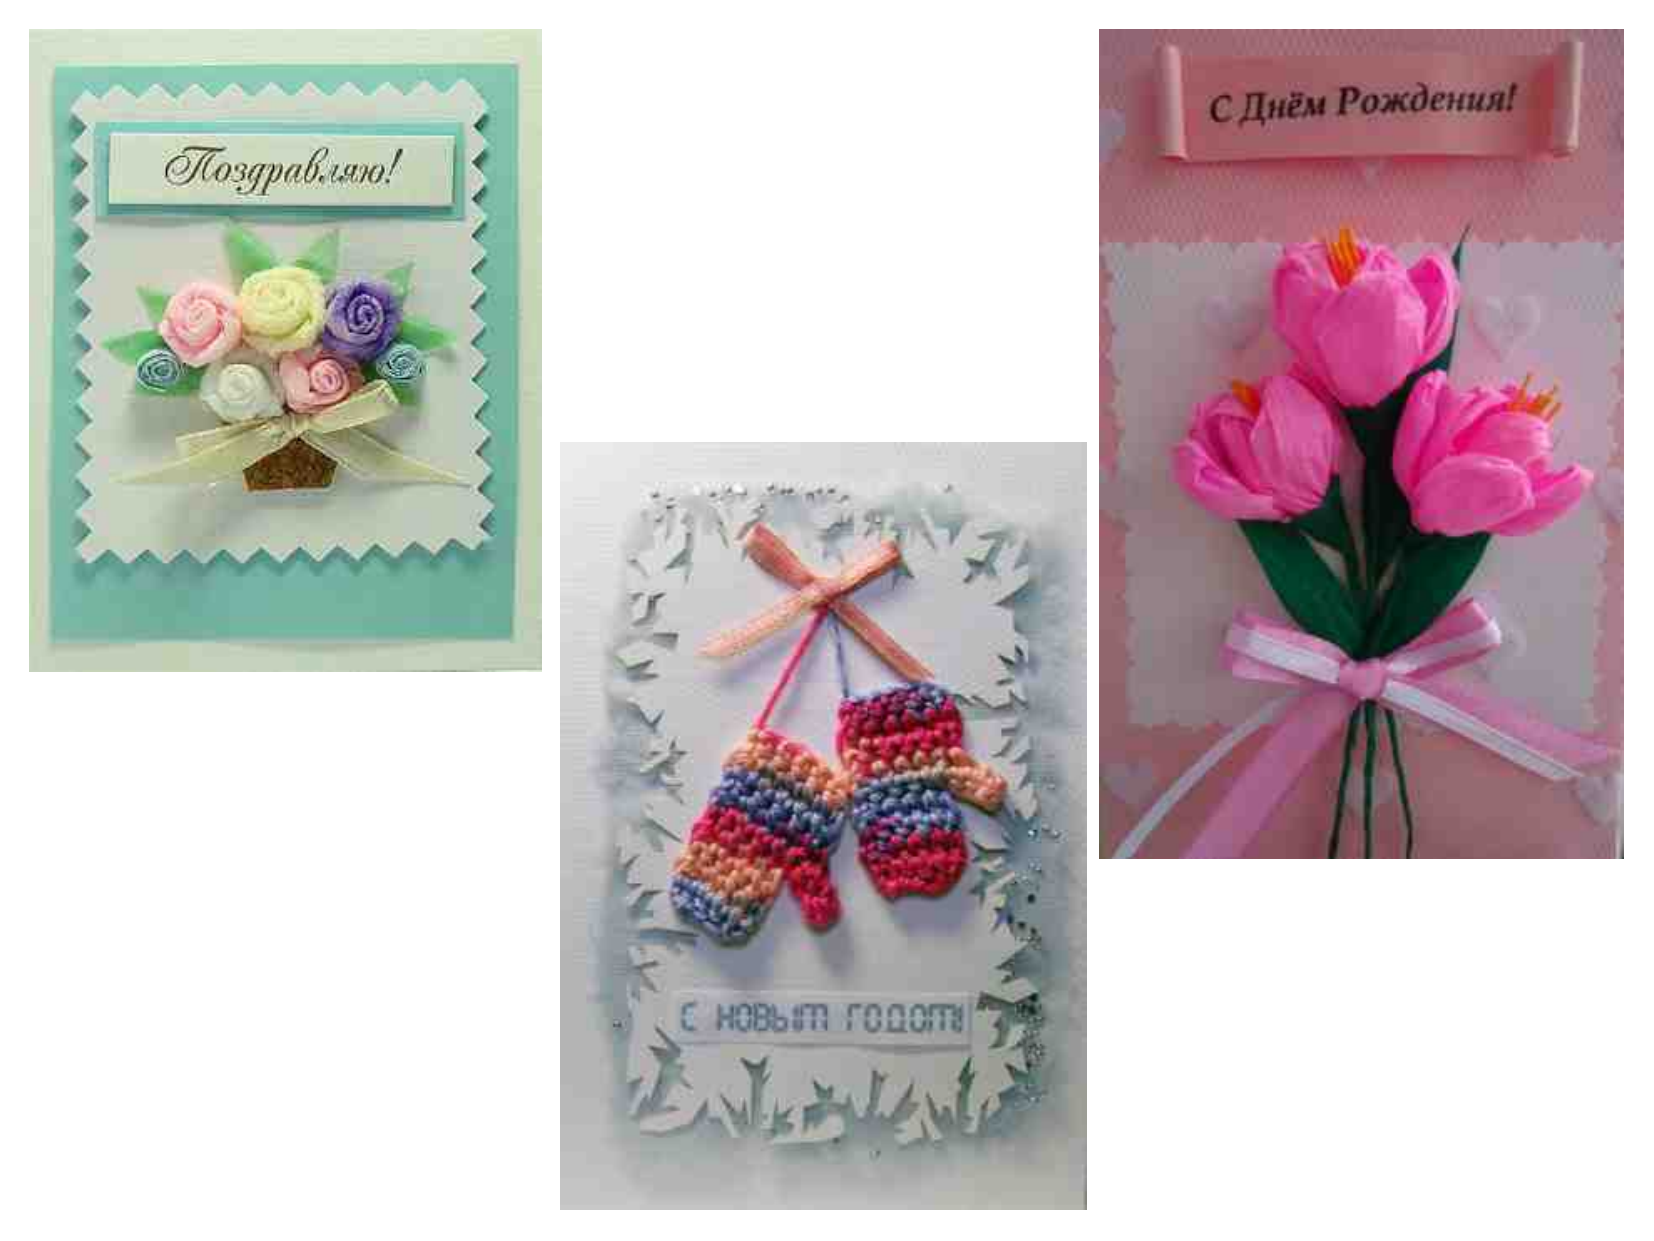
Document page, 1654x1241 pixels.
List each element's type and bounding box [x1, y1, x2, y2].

picture [1099, 29, 1624, 859]
picture [29, 29, 542, 672]
picture [560, 442, 1087, 1210]
